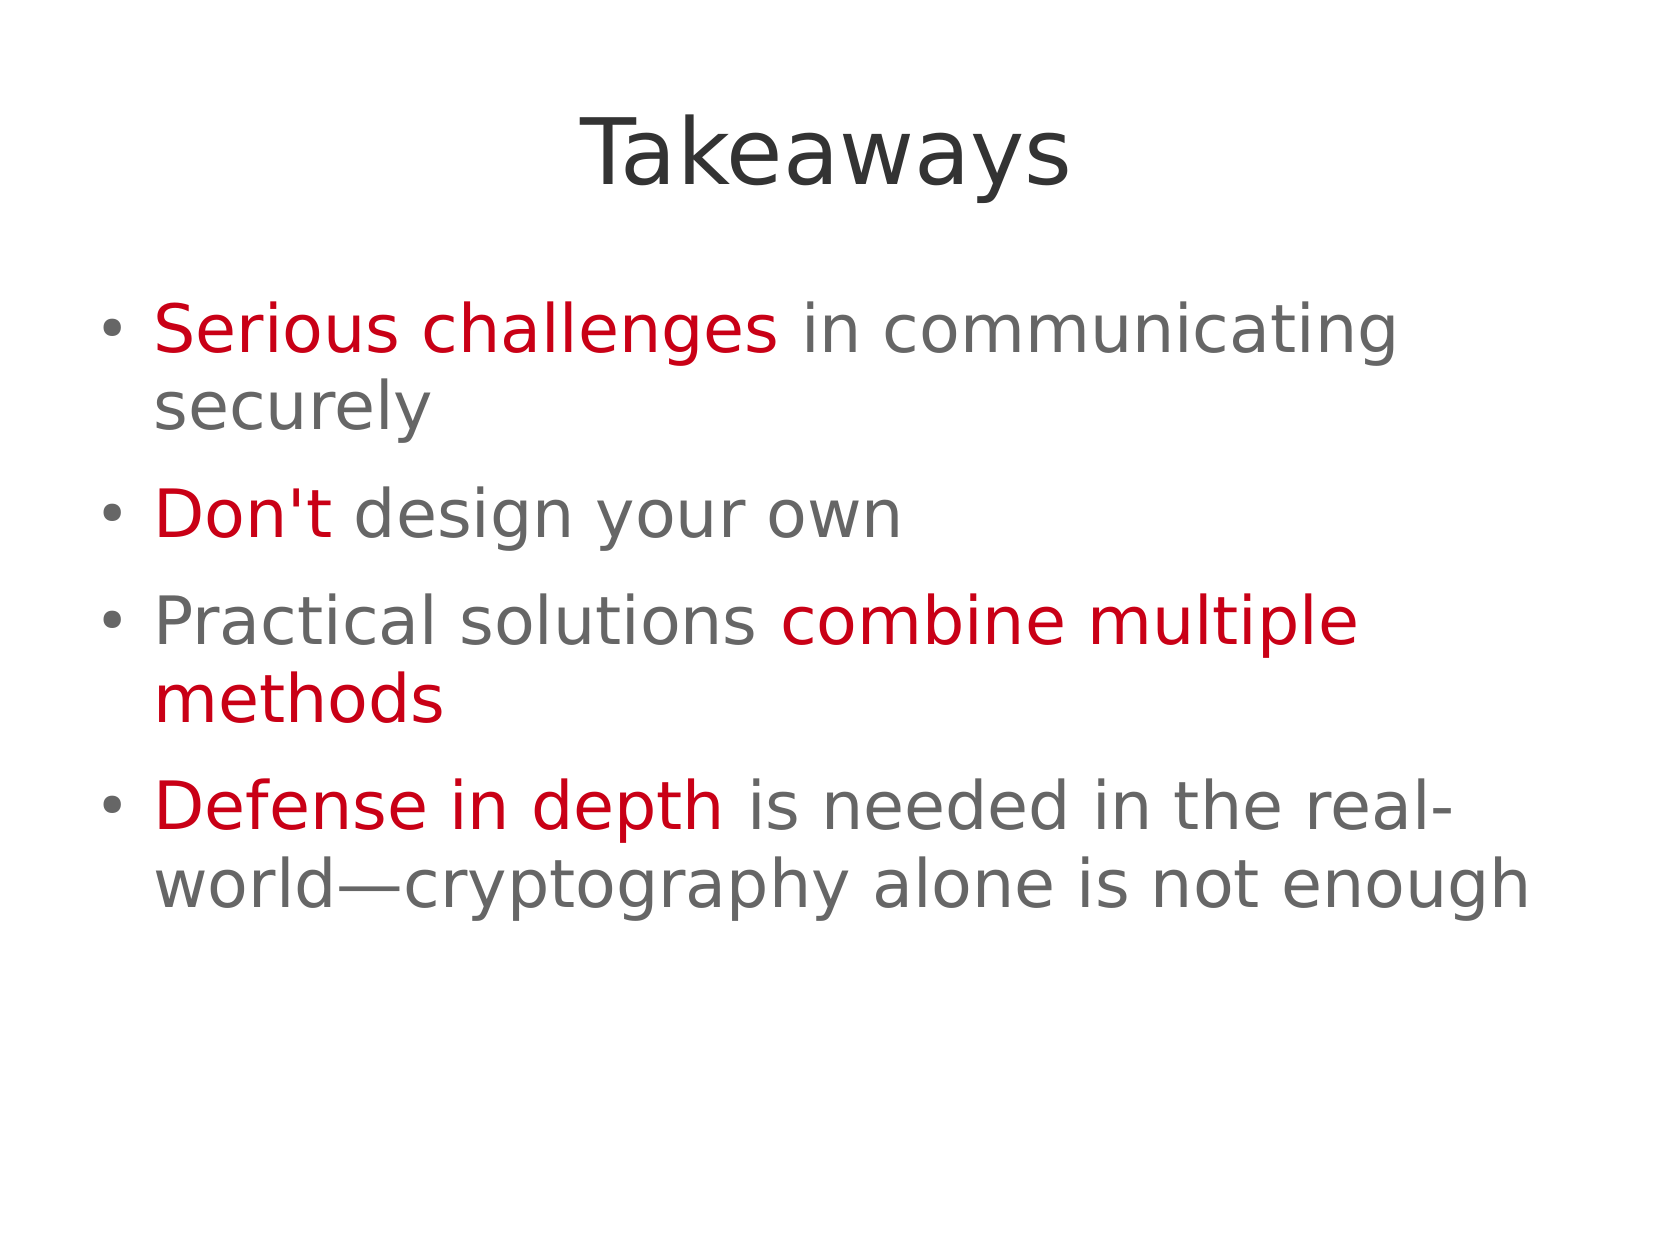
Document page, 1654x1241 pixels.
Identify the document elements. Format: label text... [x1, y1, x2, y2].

list Serious challenges in communicating securely Don't design your own Practical solutions combine multiple methods Defense in depth is needed in the real-world—cryptography alone is not enough [82, 290, 1571, 1109]
title Takeaways [82, 56, 1571, 250]
